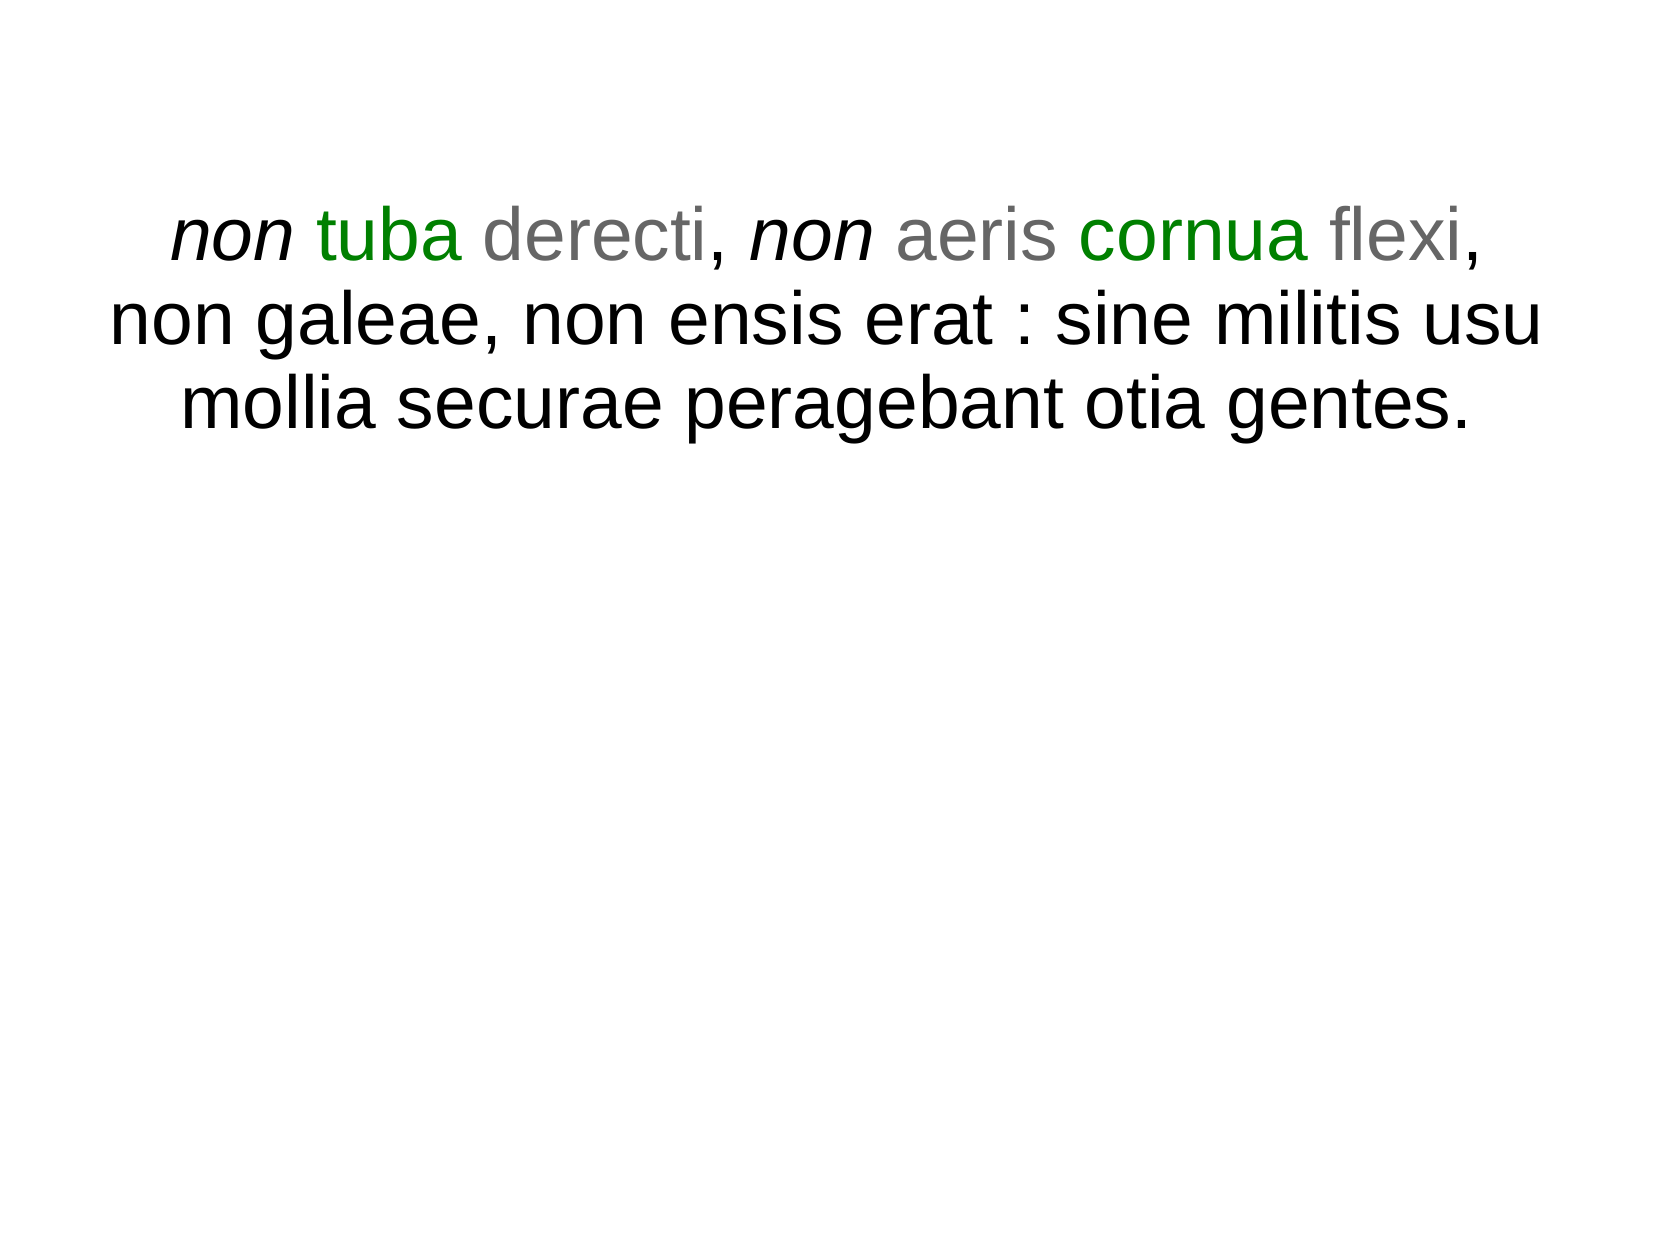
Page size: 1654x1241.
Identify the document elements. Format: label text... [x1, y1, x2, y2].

title non tuba derecti, non aeris cornua flexi, non galeae, non ensis erat : sine militis usu mollia securae peragebant otia gentes. [47, 35, 1607, 603]
